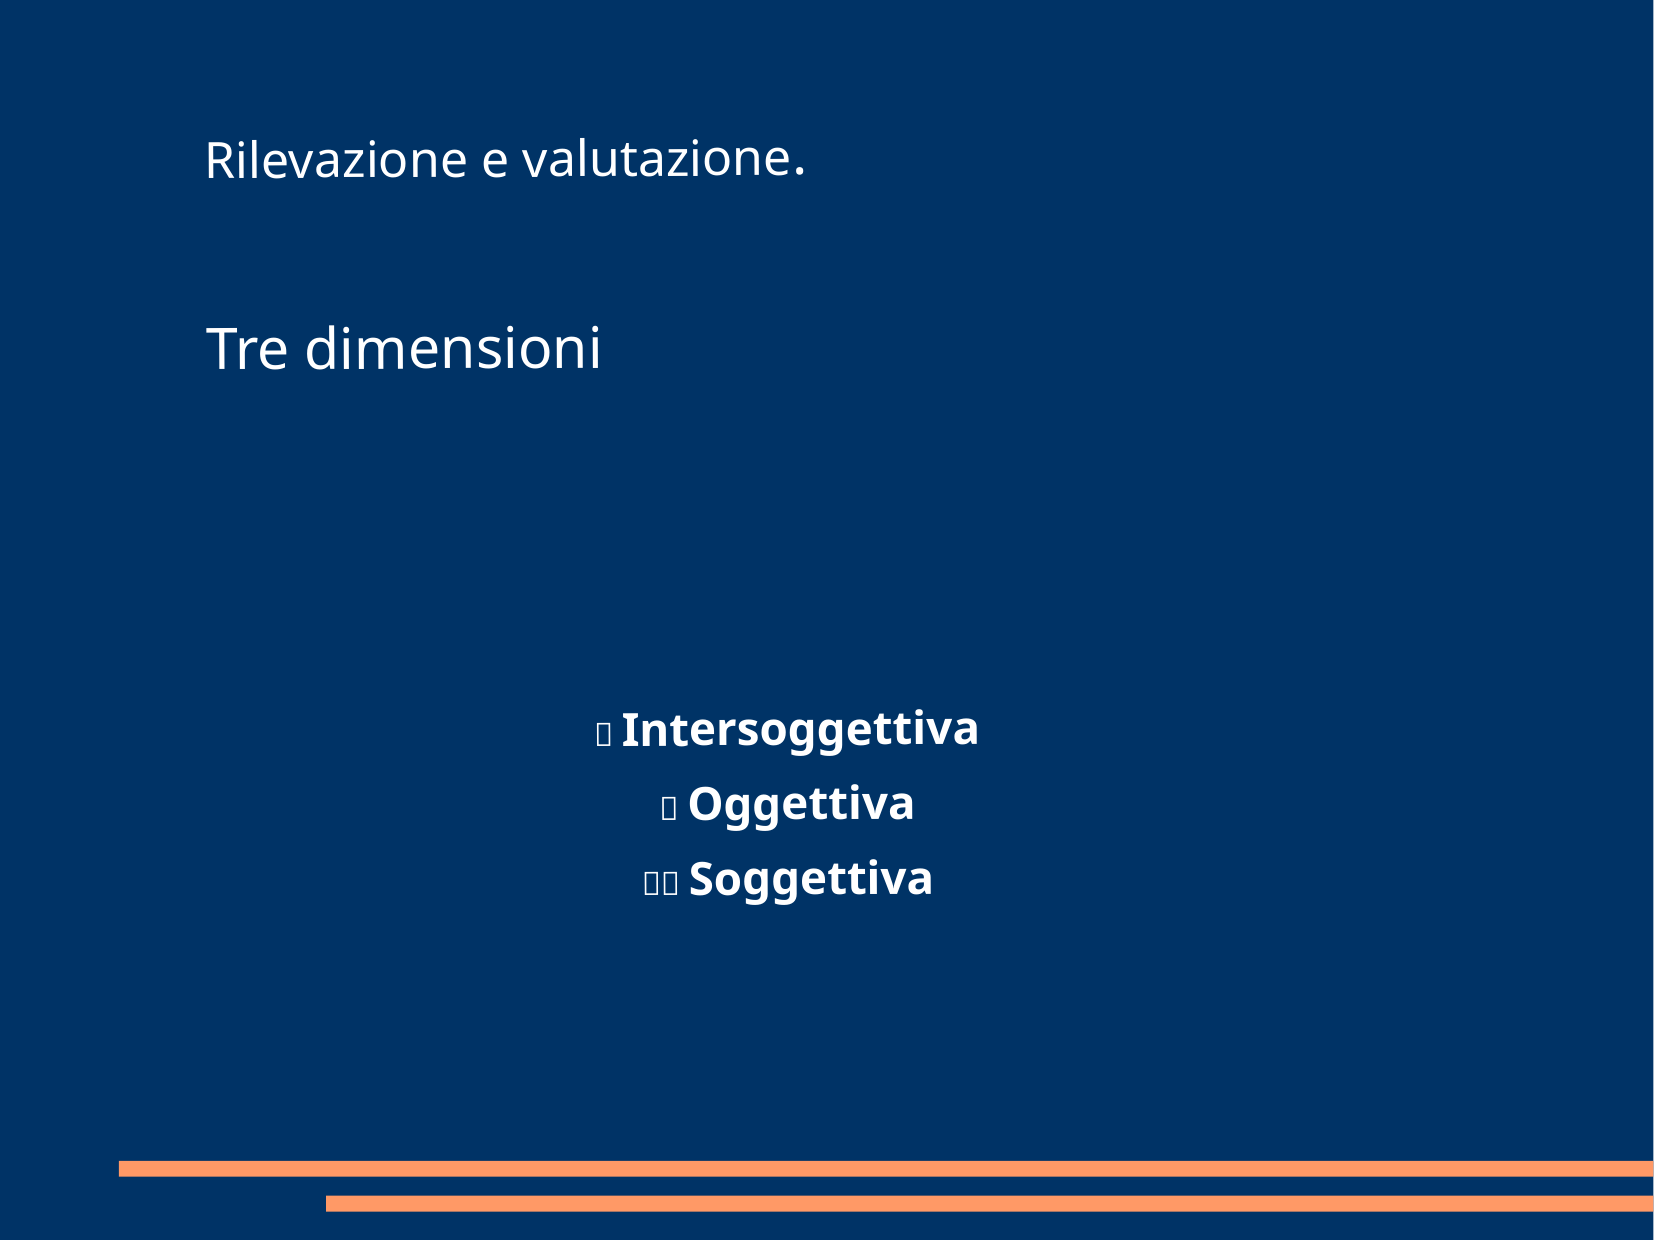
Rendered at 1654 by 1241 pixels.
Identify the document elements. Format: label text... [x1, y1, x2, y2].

text_box Rilevazione e valutazione. Tre dimensioni 􀂄 Intersoggettiva 􀂄 Oggettiva 􀂄􀂄 Soggettiva [189, 102, 1382, 934]
